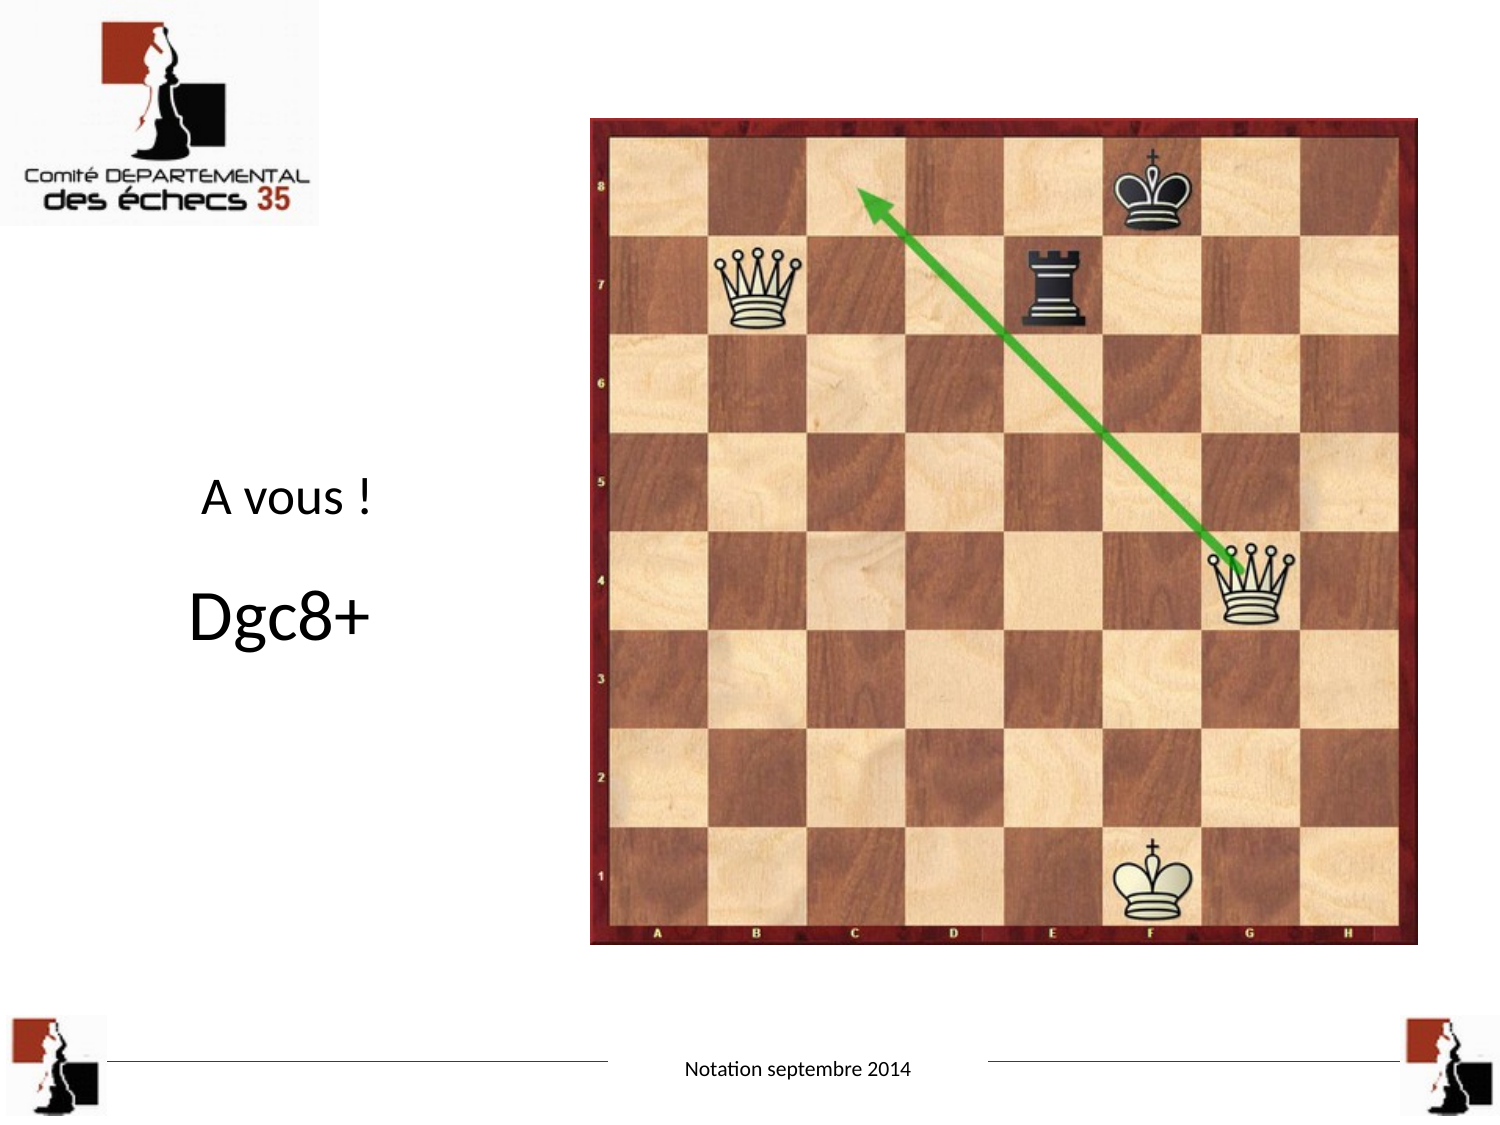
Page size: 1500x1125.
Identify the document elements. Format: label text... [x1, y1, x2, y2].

picture [6, 1015, 107, 1116]
picture [590, 118, 1418, 945]
text_box Dgc8+ [16, 448, 544, 875]
picture [0, 0, 319, 226]
text_box A vous ! [23, 342, 551, 768]
picture [1400, 1015, 1500, 1116]
